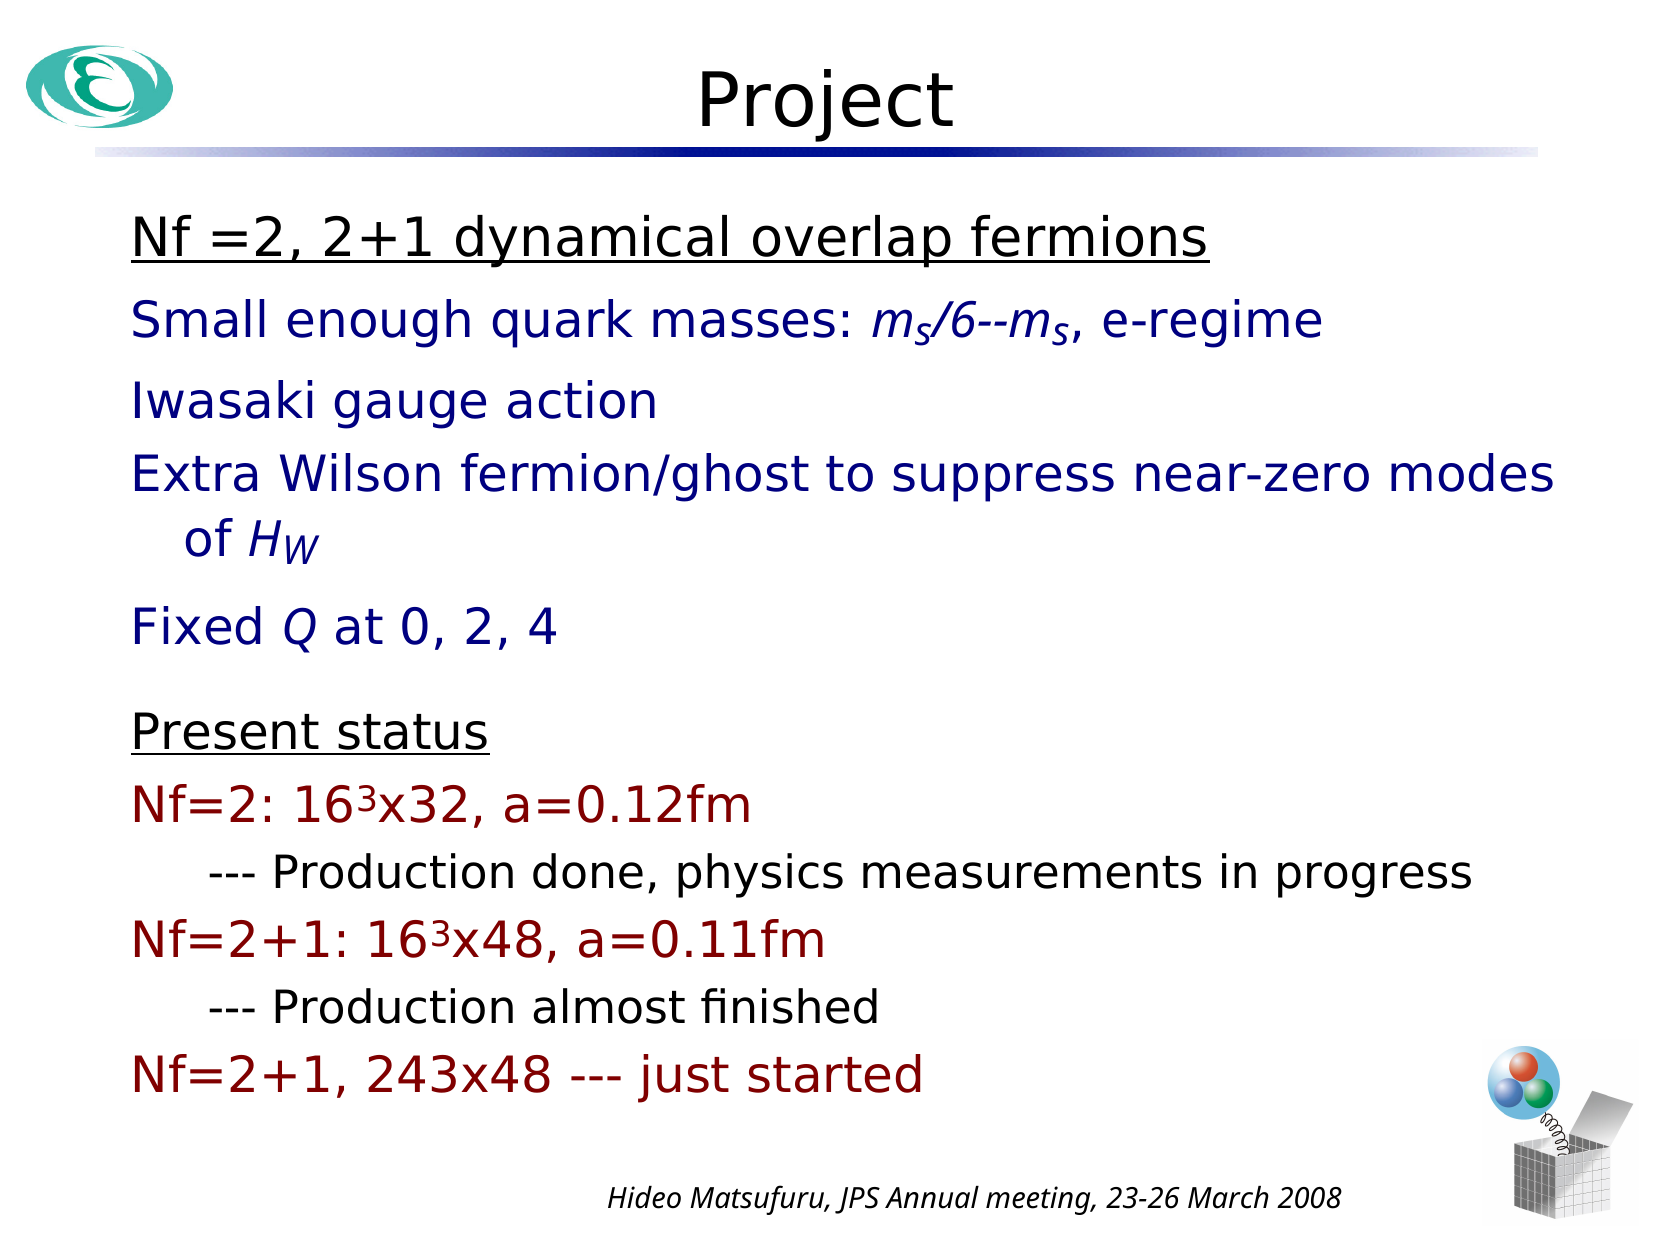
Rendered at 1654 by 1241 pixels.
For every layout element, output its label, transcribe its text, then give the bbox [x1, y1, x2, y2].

picture [1482, 1039, 1639, 1226]
picture [95, 147, 1538, 157]
picture [20, 37, 179, 136]
list Nf =2, 2+1 dynamical overlap fermions Small enough quark masses: ms/6--ms, e-regime Iwasaki gauge action Extra Wilson fermion/ghost to suppress near-zero modes of HW Fixed Q at 0, 2, 4 Present status Nf=2: 163x32, a=0.12fm --- Production done, physics measurements in progress Nf=2+1: 163x48, a=0.11fm --- Production almost finished Nf=2+1, 243x48 --- just started [113, 206, 1565, 1101]
title Project [201, 47, 1450, 154]
